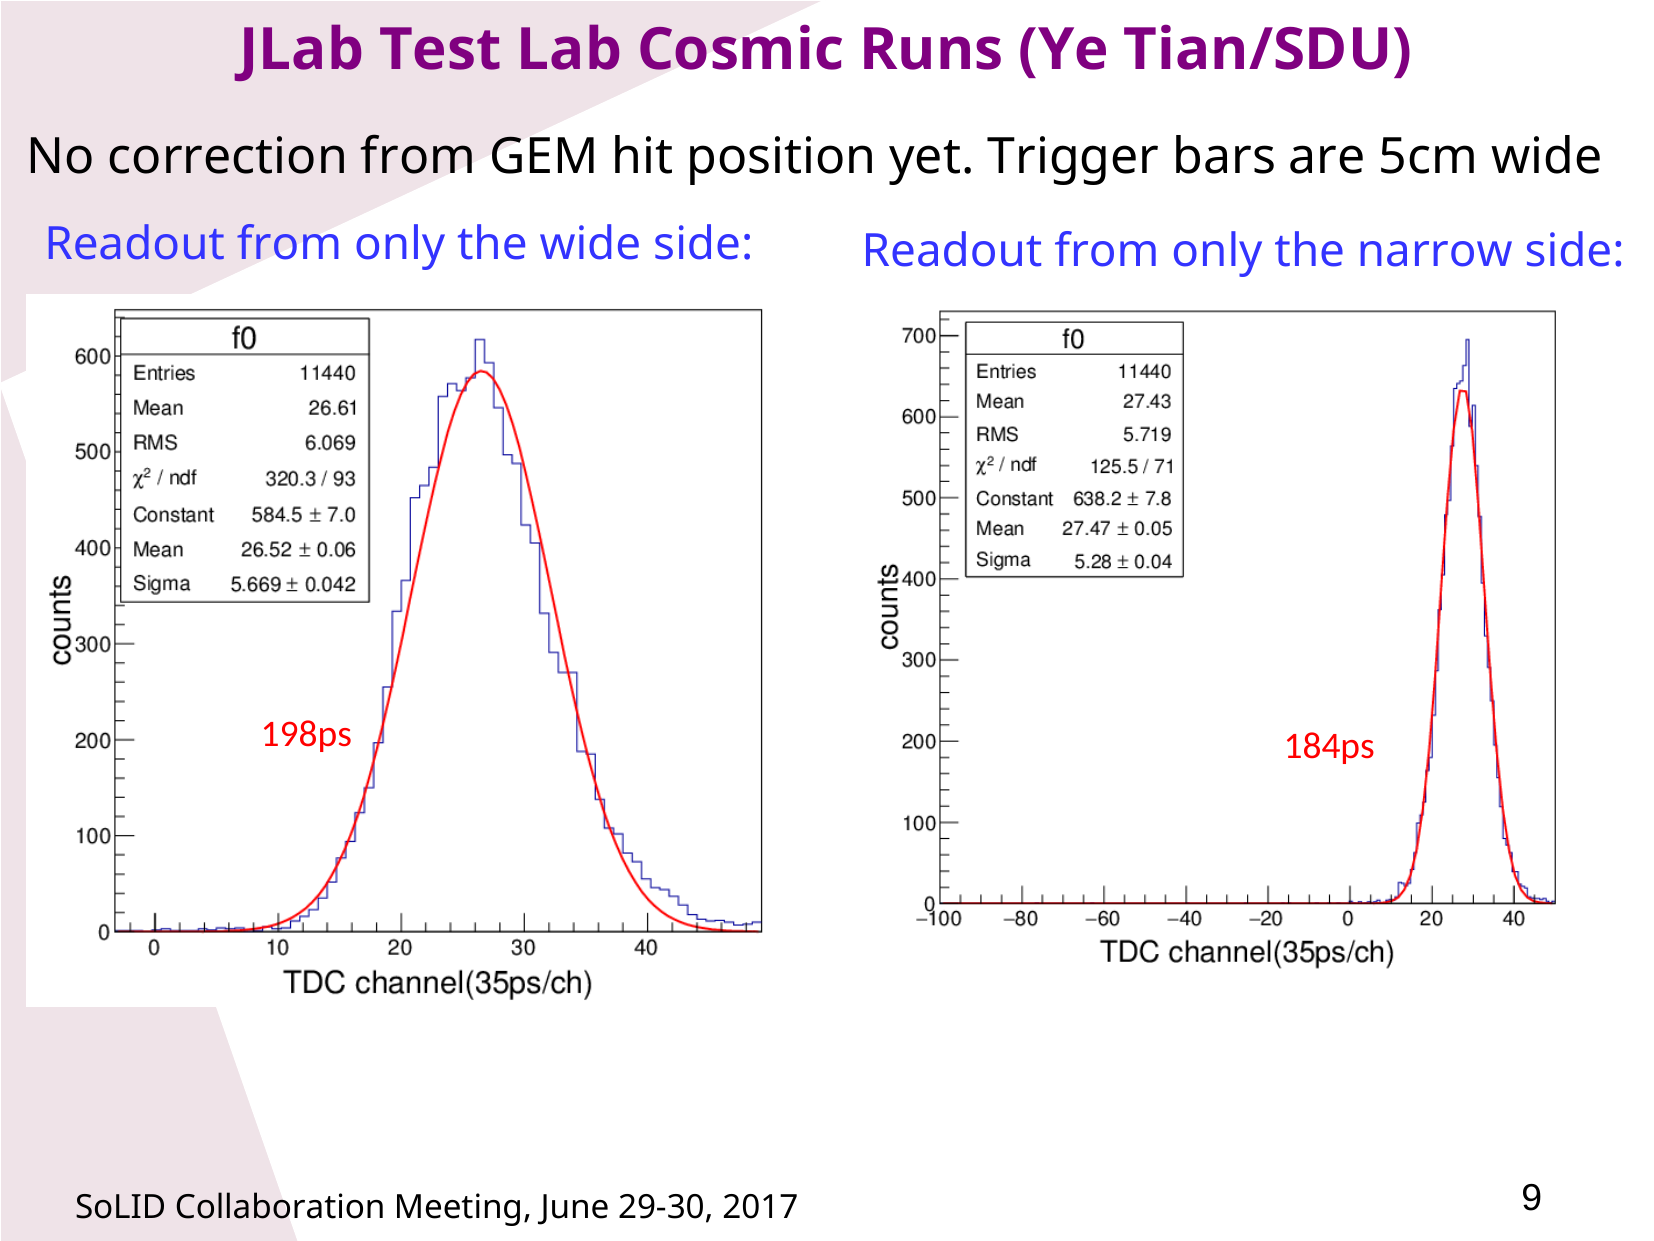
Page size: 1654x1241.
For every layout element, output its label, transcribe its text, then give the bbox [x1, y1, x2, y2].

picture [862, 334, 1578, 974]
text_box Readout from only the wide side: [29, 212, 893, 332]
text_box Readout from only the narrow side: [846, 219, 1651, 334]
text_box 184ps [1268, 713, 1457, 774]
text_box 198ps [245, 701, 430, 762]
title JLab Test Lab Cosmic Runs (Ye Tian/SDU) [75, 10, 1578, 72]
text_box No correction from GEM hit position yet. Trigger bars are 5cm wide [11, 122, 1653, 198]
picture [26, 294, 789, 1007]
